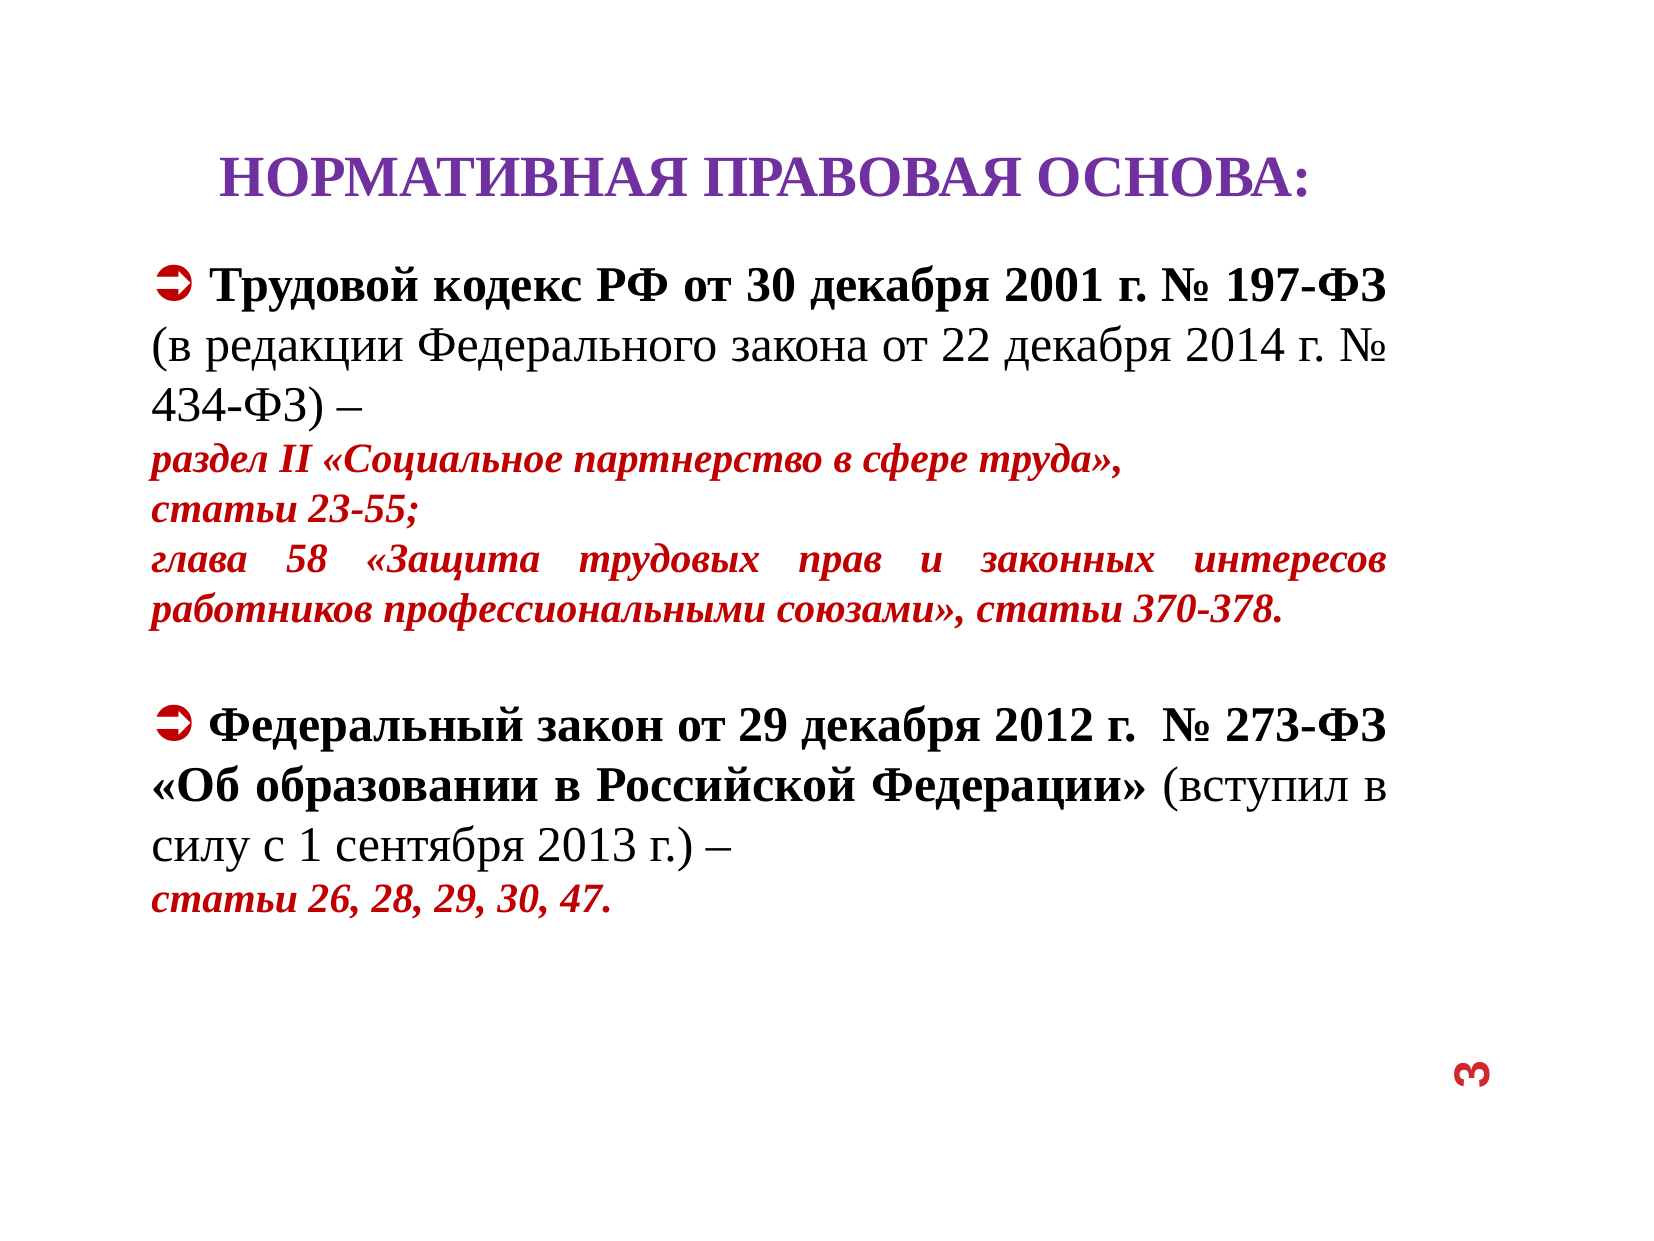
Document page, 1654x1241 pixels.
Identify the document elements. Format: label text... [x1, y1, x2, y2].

text_box <номер> [1431, 887, 1492, 1104]
text_box  Трудовой кодекс РФ от 30 декабря 2001 г. № 197-ФЗ (в редакции Федерального закона от 22 декабря 2014 г. № 434-ФЗ) – раздел II «Социальное партнерство в сфере труда», статьи 23-55; глава 58 «Защита трудовых прав и законных интересов работников профессиональными союзами», статьи 370-378.  Федеральный закон от 29 декабря 2012 г. № 273-ФЗ «Об образовании в Российской Федерации» (вступил в силу с 1 сентября 2013 г.) – статьи 26, 28, 29, 30, 47. [136, 243, 1403, 929]
title НОРМАТИВНАЯ ПРАВОВАЯ ОСНОВА: [94, 113, 1437, 217]
